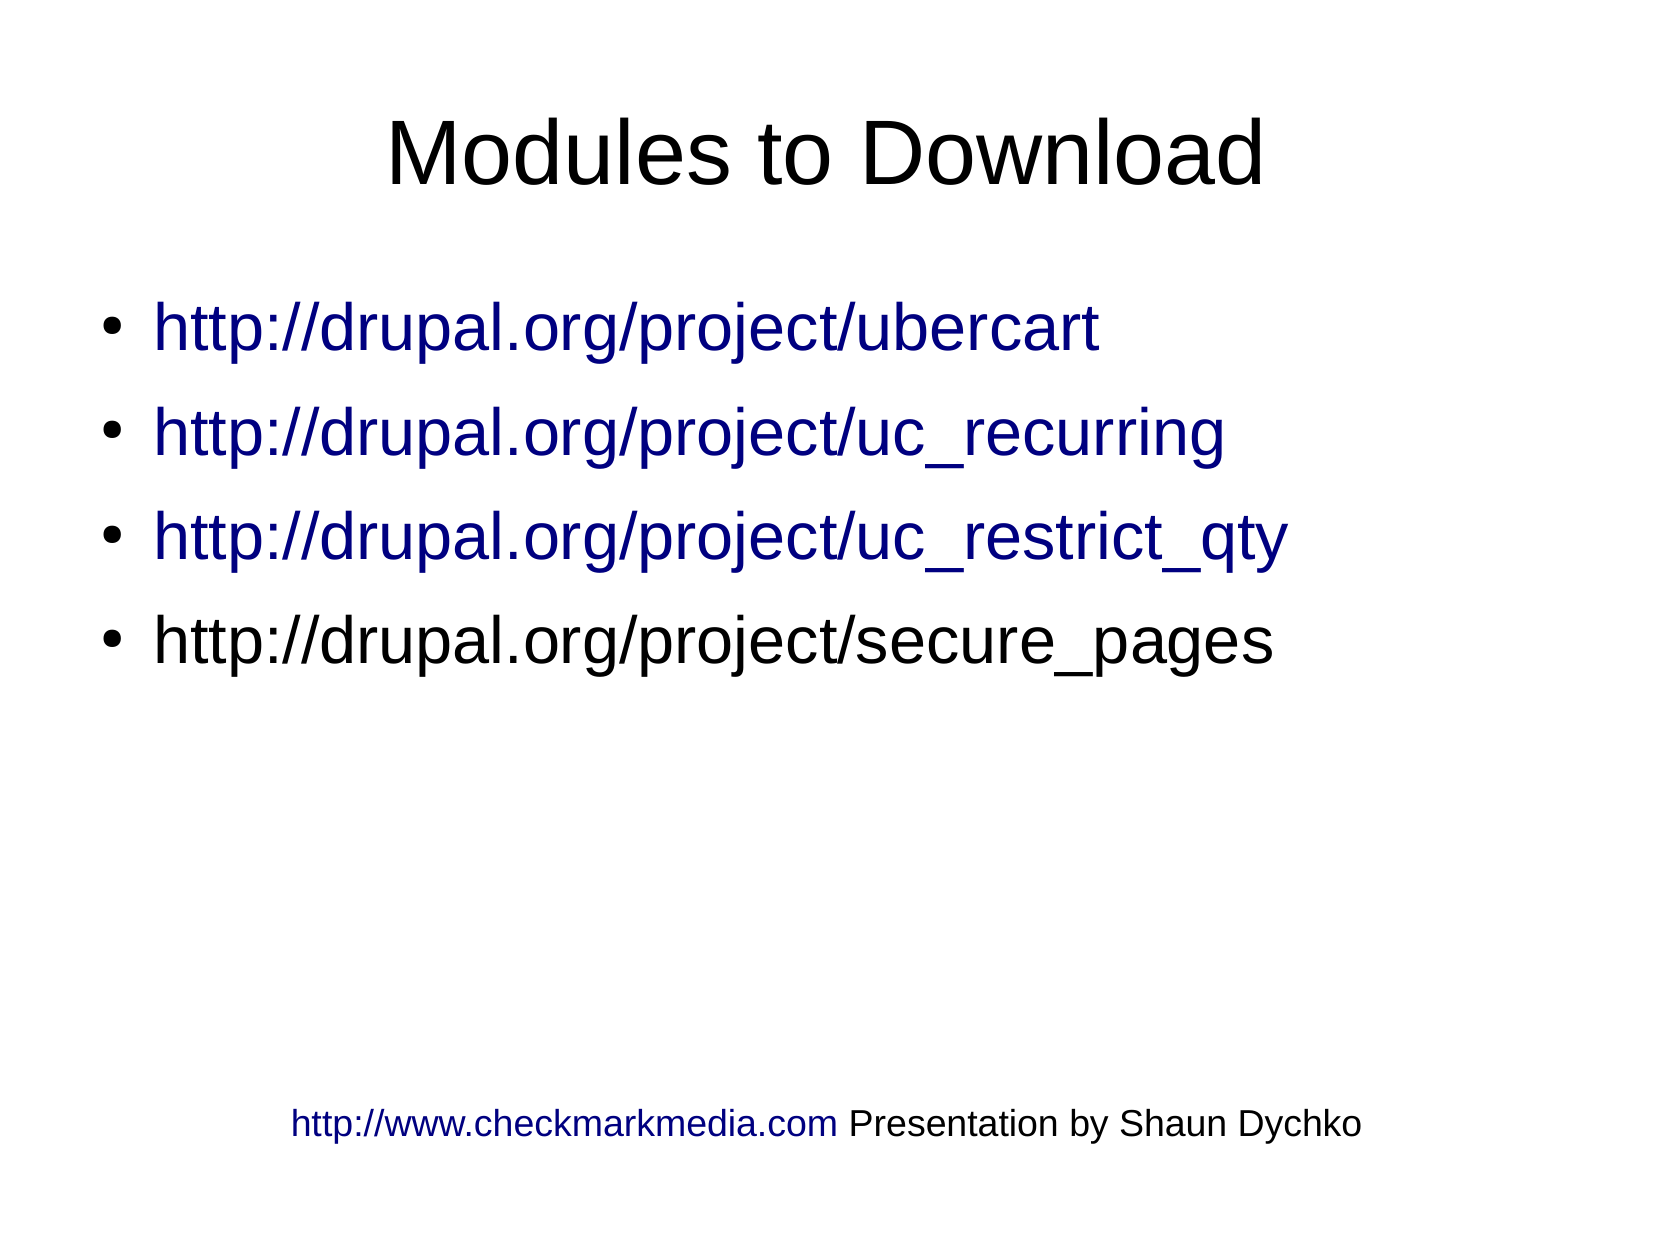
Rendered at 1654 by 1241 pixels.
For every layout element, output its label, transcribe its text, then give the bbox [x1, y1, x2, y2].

title Modules to Download [82, 56, 1571, 250]
text_box http://www.checkmarkmedia.com Presentation by Shaun Dychko [88, 1094, 1565, 1152]
list http://drupal.org/project/ubercart http://drupal.org/project/uc_recurring http://drupal.org/project/uc_restrict_qty http://drupal.org/project/secure_pages [82, 290, 1571, 1109]
